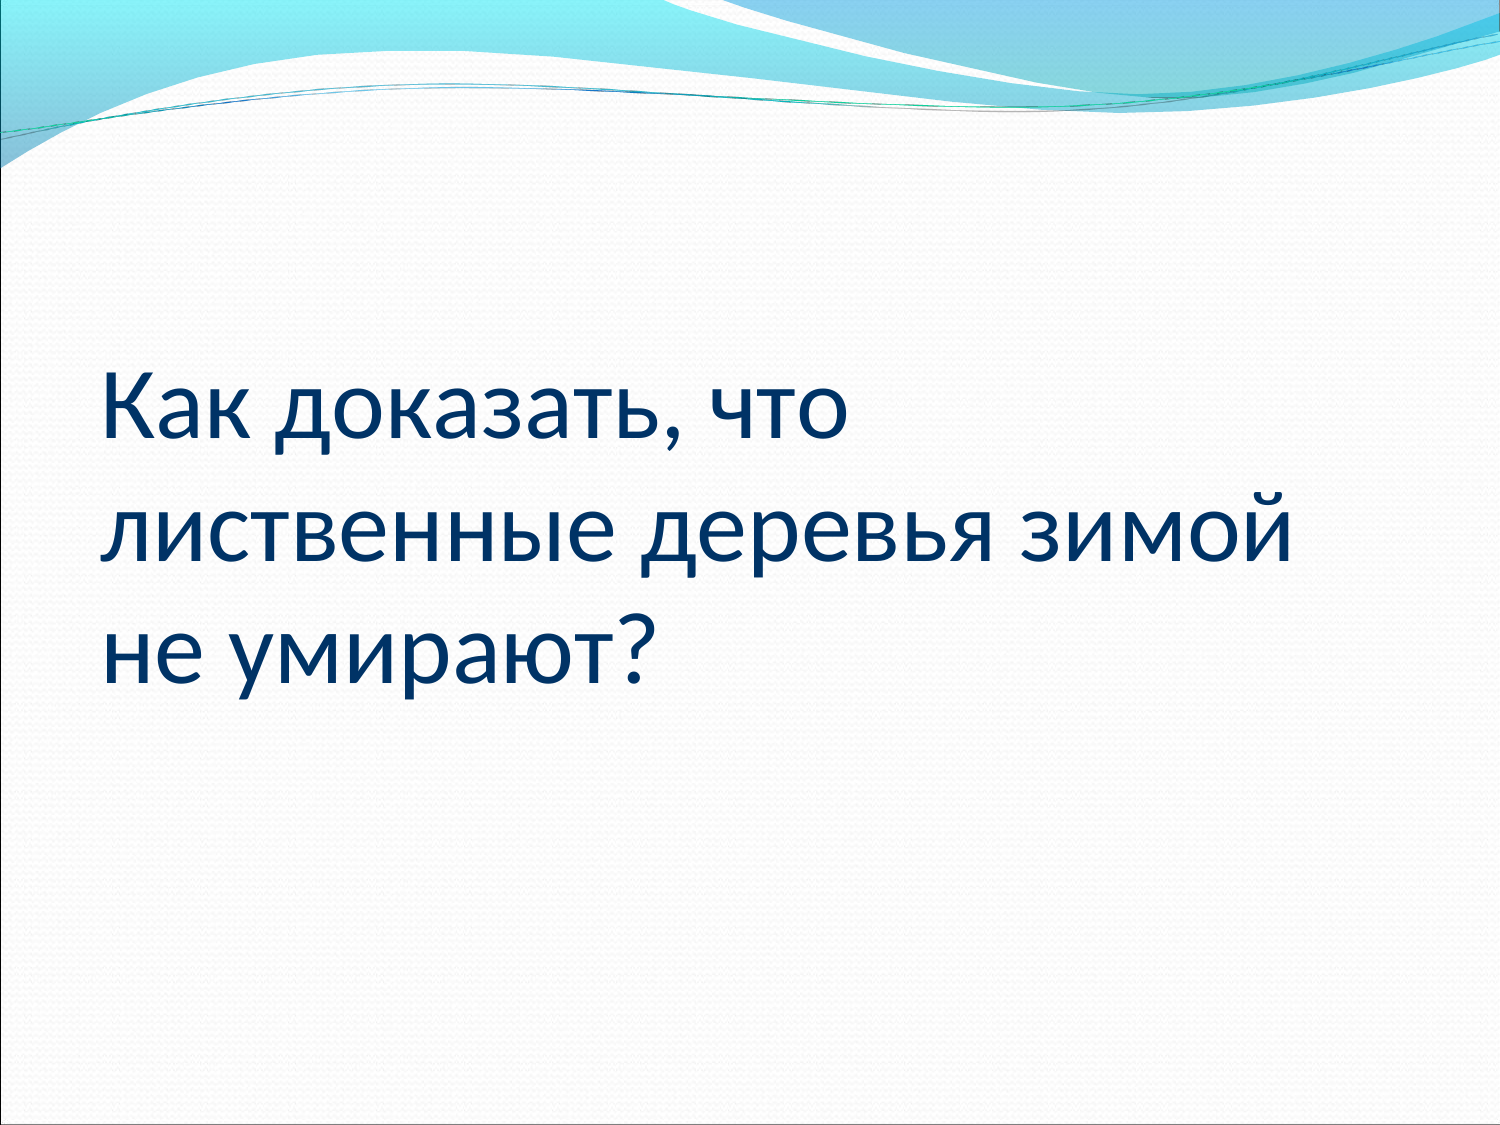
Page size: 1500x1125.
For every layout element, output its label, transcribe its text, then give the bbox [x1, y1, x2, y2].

picture [0, 0, 1500, 1125]
title Как доказать, что лиственные деревья зимой не умирают? [100, 328, 1388, 705]
